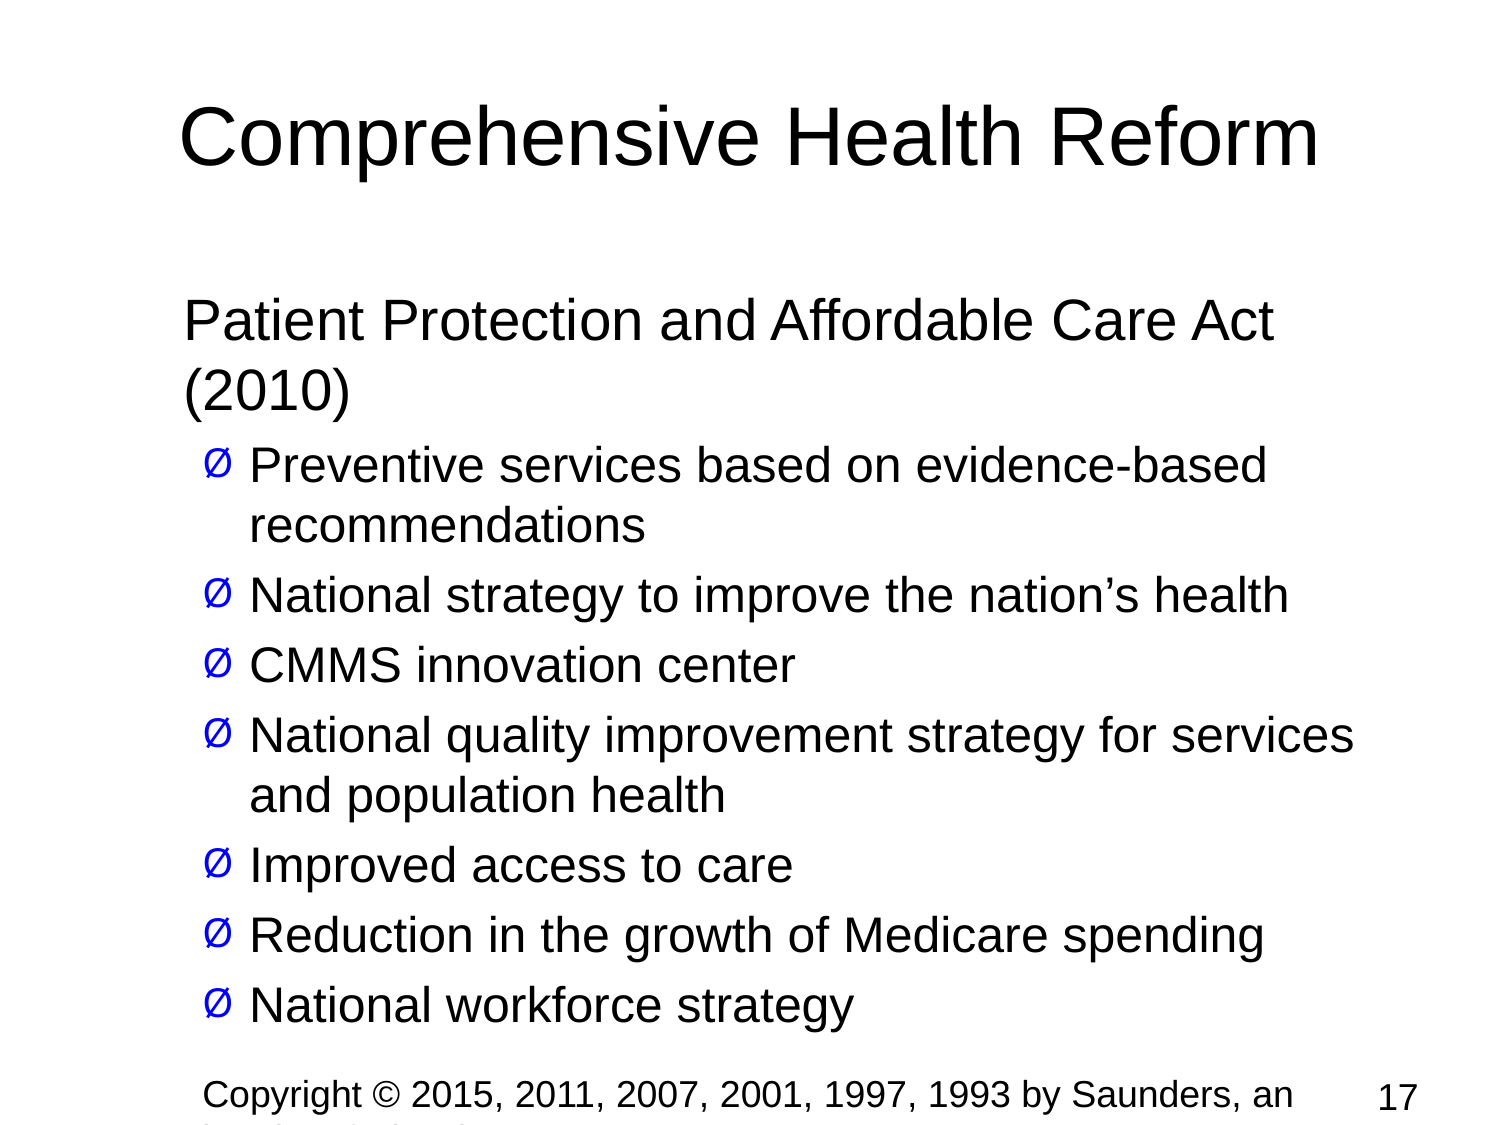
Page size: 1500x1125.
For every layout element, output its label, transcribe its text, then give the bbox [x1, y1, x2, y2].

slide_number <number> [1362, 1065, 1463, 1125]
footer Copyright © 2015, 2011, 2007, 2001, 1997, 1993 by Saunders, an imprint of Elsevier Inc. [187, 1062, 1313, 1125]
title Comprehensive Health Reform [112, 75, 1388, 250]
list Patient Protection and Affordable Care Act (2010) Preventive services based on evidence-based recommendations National strategy to improve the nation’s health CMMS innovation center National quality improvement strategy for services and population health Improved access to care Reduction in the growth of Medicare spending National workforce strategy [112, 275, 1388, 1050]
